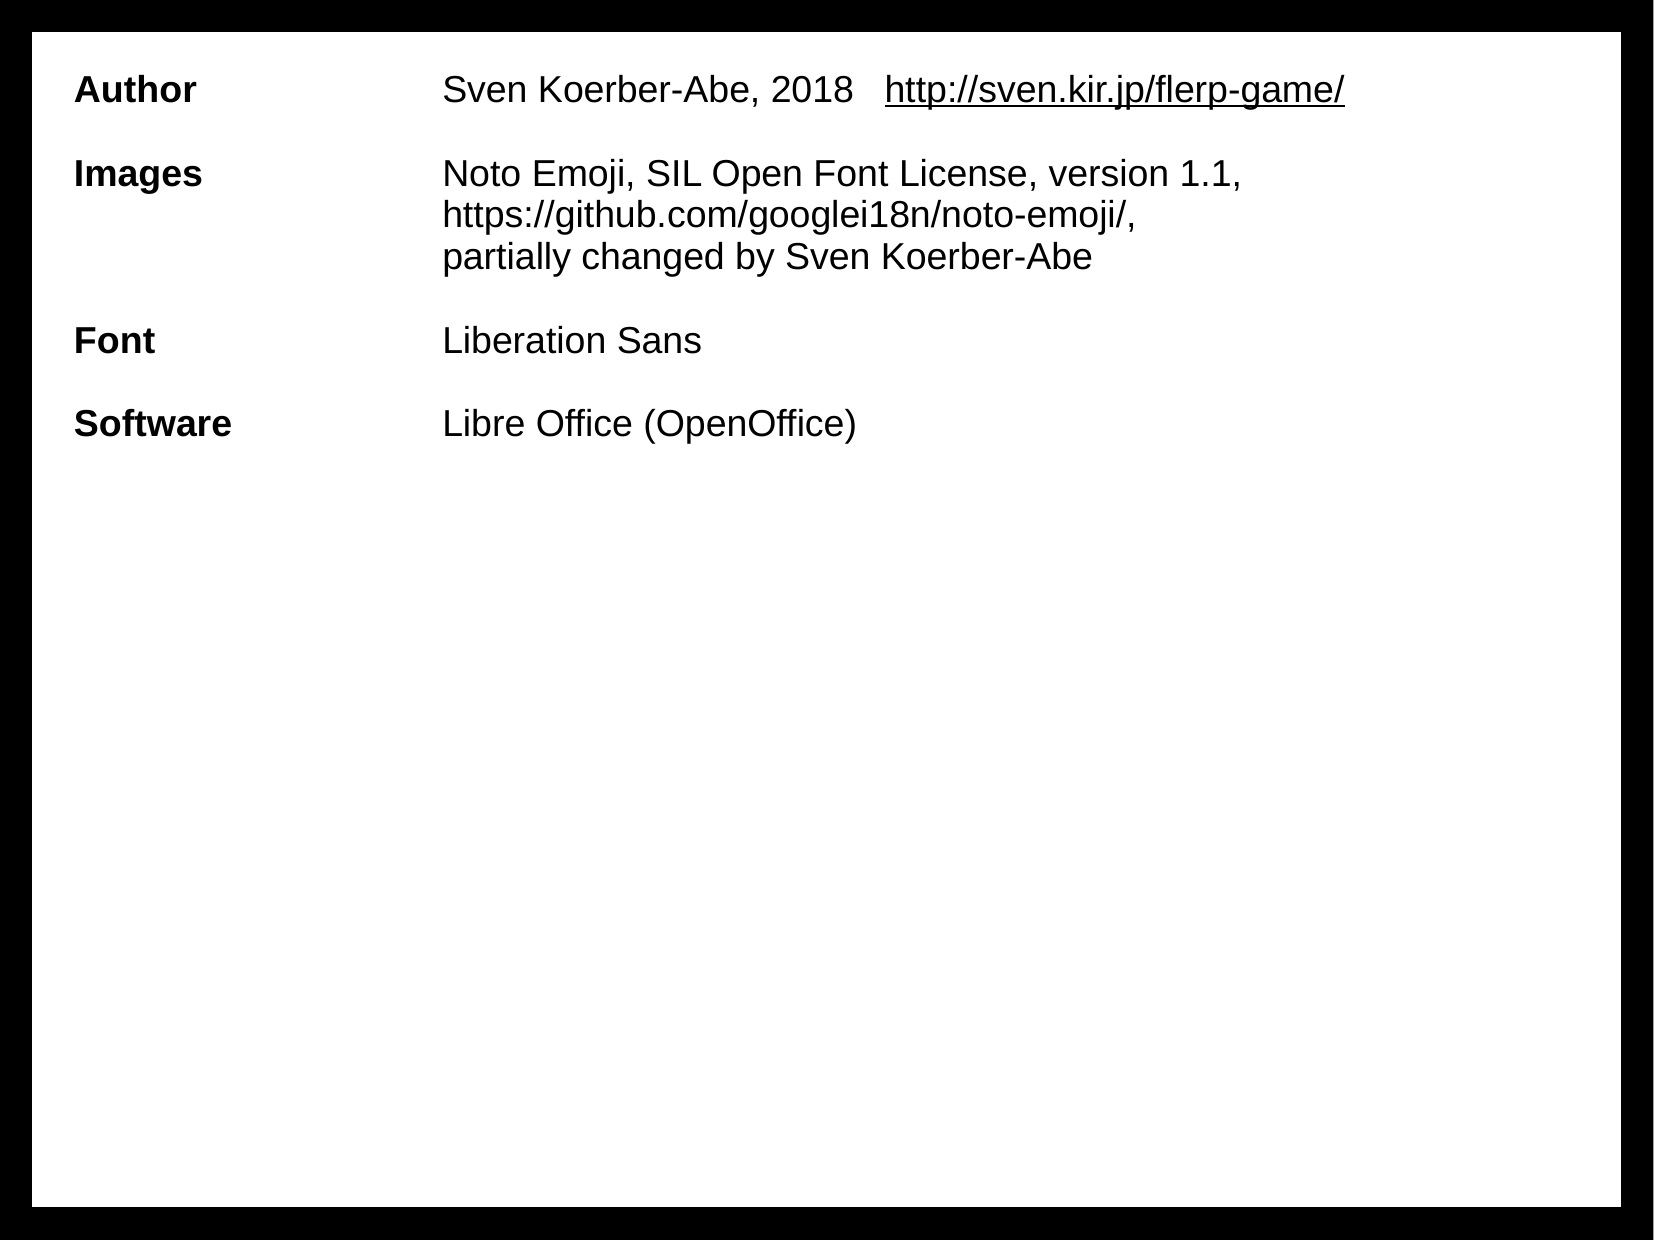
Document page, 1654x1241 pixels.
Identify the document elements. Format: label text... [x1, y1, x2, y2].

text_box Author Sven Koerber-Abe, 2018 http://sven.kir.jp/flerp-game/ Images Noto Emoji, SIL Open Font License, version 1.1, https://github.com/googlei18n/noto-emoji/, partially changed by Sven Koerber-Abe Font Liberation Sans Software Libre Office (OpenOffice) [59, 59, 1595, 558]
text_box [29, 29, 1624, 1211]
